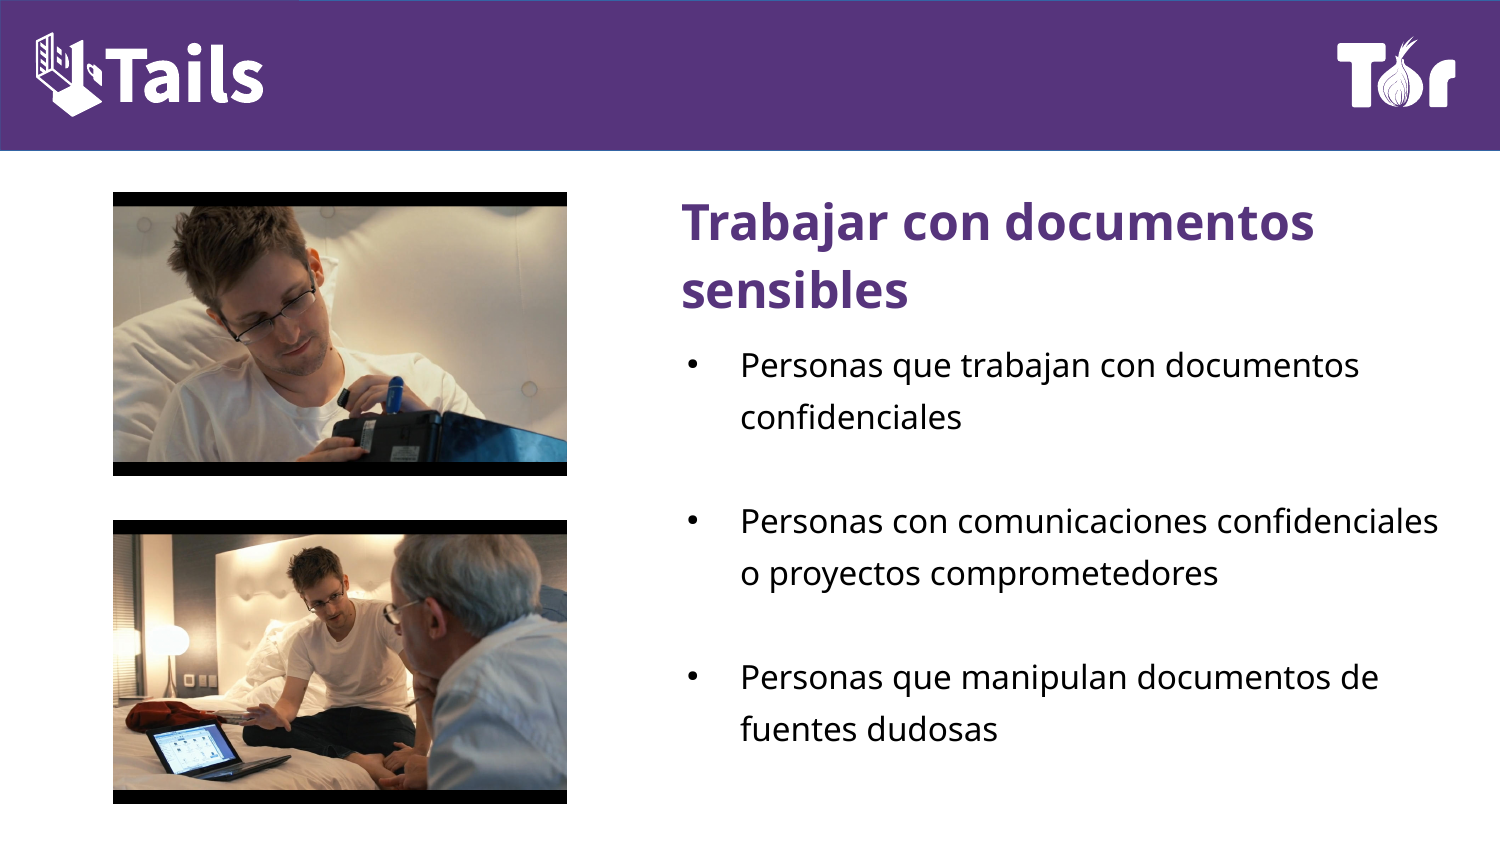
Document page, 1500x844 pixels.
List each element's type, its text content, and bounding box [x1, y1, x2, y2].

picture [113, 192, 567, 476]
title Trabajar con documentos sensibles [680, 192, 1463, 319]
list Personas que trabajan con documentos confidenciales Personas con comunicaciones confidenciales o proyectos comprometedores Personas que manipulan documentos de fuentes dudosas [669, 335, 1463, 826]
picture [113, 520, 567, 804]
